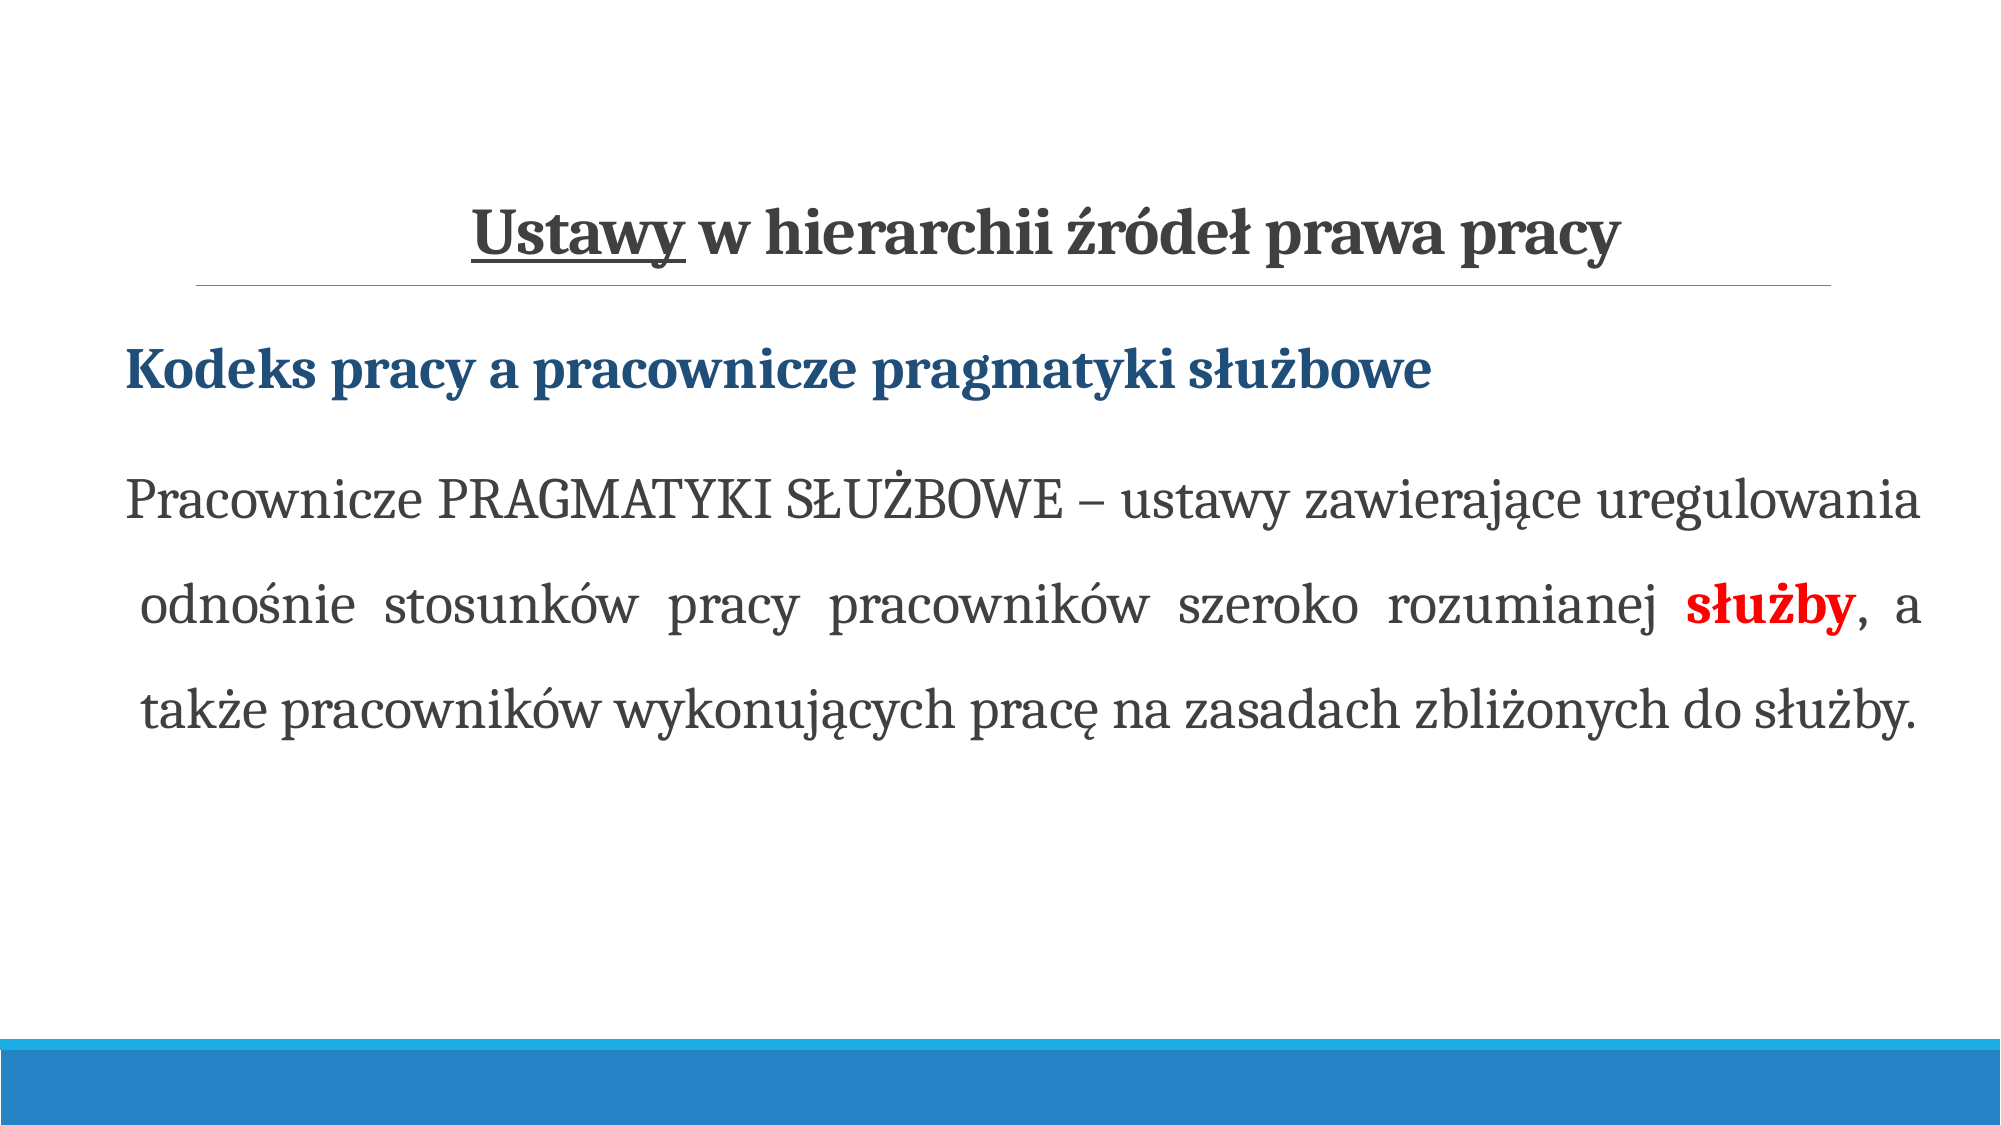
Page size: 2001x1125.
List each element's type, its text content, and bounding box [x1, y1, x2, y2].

list Kodeks pracy a pracownicze pragmatyki służbowe Pracownicze PRAGMATYKI SŁUŻBOWE – ustawy zawierające uregulowania odnośnie stosunków pracy pracowników szeroko rozumianej służby, a także pracowników wykonujących pracę na zasadach zbliżonych do służby. [110, 288, 1924, 1083]
title Ustawy w hierarchii źródeł prawa pracy [390, 140, 1704, 260]
